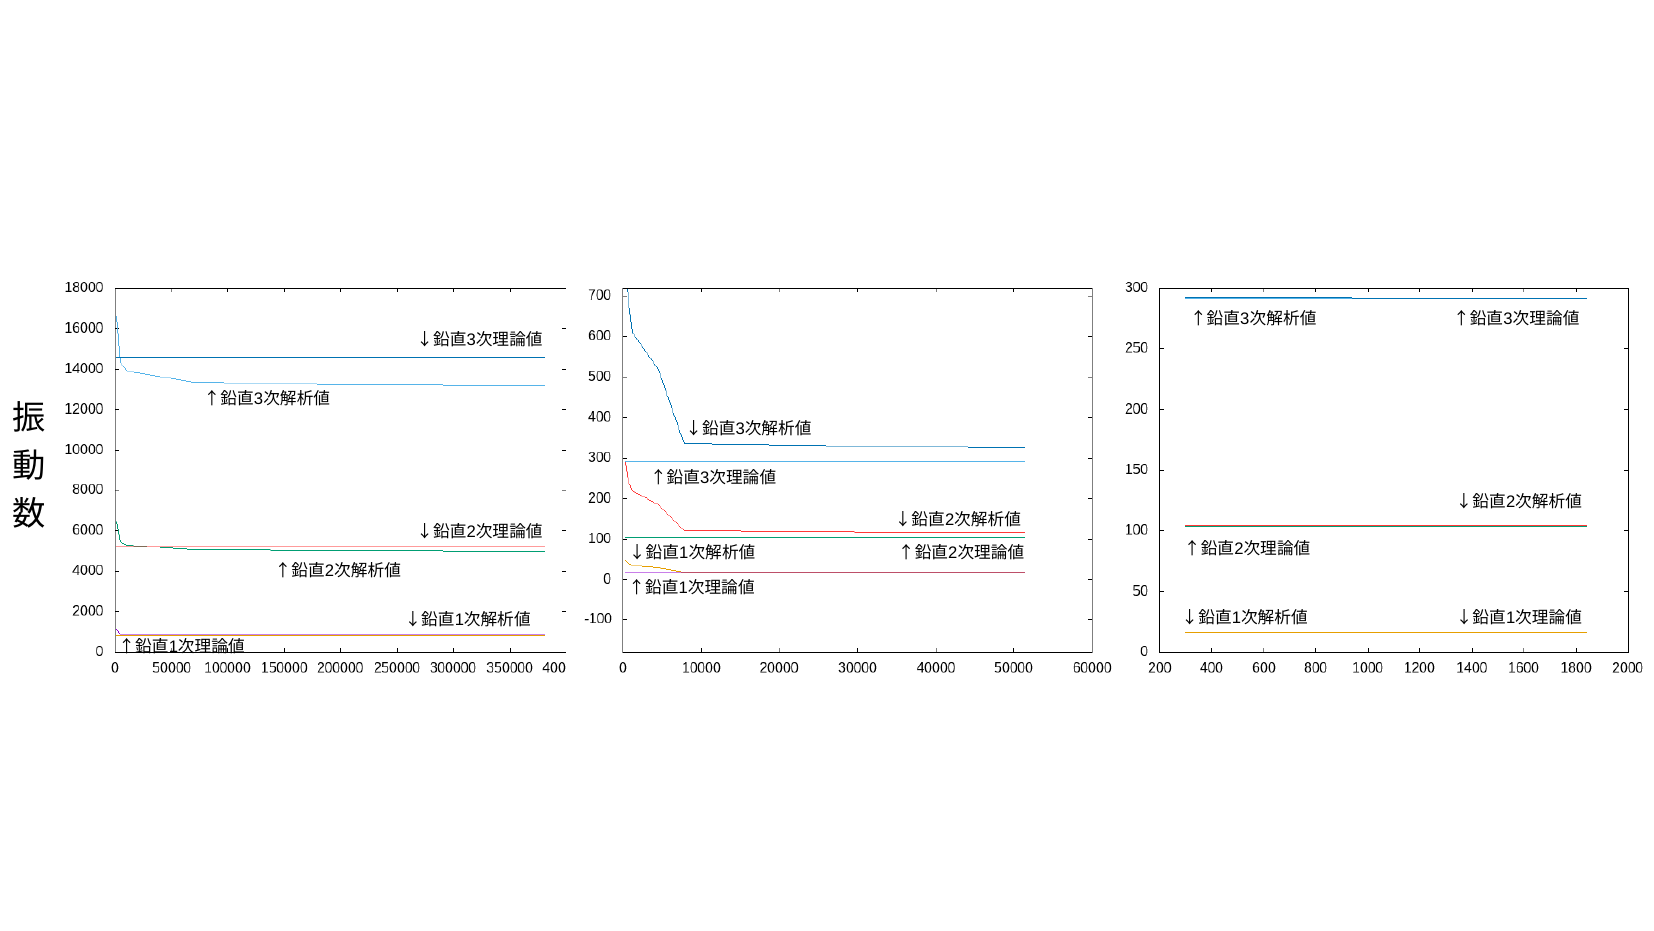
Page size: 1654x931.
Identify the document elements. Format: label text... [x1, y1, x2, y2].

text_box ↓鉛直3次解析値 [670, 407, 827, 447]
text_box ↓鉛直1次理論値 [1441, 596, 1598, 636]
text_box ↑鉛直1次理論値 [103, 625, 260, 666]
text_box ↓鉛直2次解析値 [1440, 480, 1598, 520]
picture [41, 271, 1654, 686]
text_box 振 動 数 [0, 383, 61, 543]
text_box ↑鉛直2次理論値 [1169, 527, 1326, 567]
text_box ↑鉛直2次解析値 [259, 549, 417, 589]
text_box ↑鉛直3次理論値 [1438, 297, 1595, 337]
text_box ↑鉛直2次理論値 [883, 531, 1040, 571]
text_box ↑鉛直3次解析値 [1175, 297, 1332, 337]
text_box ↑鉛直3次理論値 [635, 456, 792, 497]
text_box ↓鉛直2次解析値 [879, 498, 1037, 538]
text_box ↓鉛直1次解析値 [1166, 596, 1323, 636]
text_box ↑鉛直1次理論値 [613, 566, 770, 607]
text_box ↓鉛直2次理論値 [401, 510, 558, 550]
text_box ↓鉛直1次解析値 [614, 531, 771, 571]
text_box ↑鉛直3次解析値 [188, 377, 346, 418]
text_box ↓鉛直3次理論値 [401, 318, 558, 358]
text_box ↓鉛直1次解析値 [389, 598, 546, 638]
